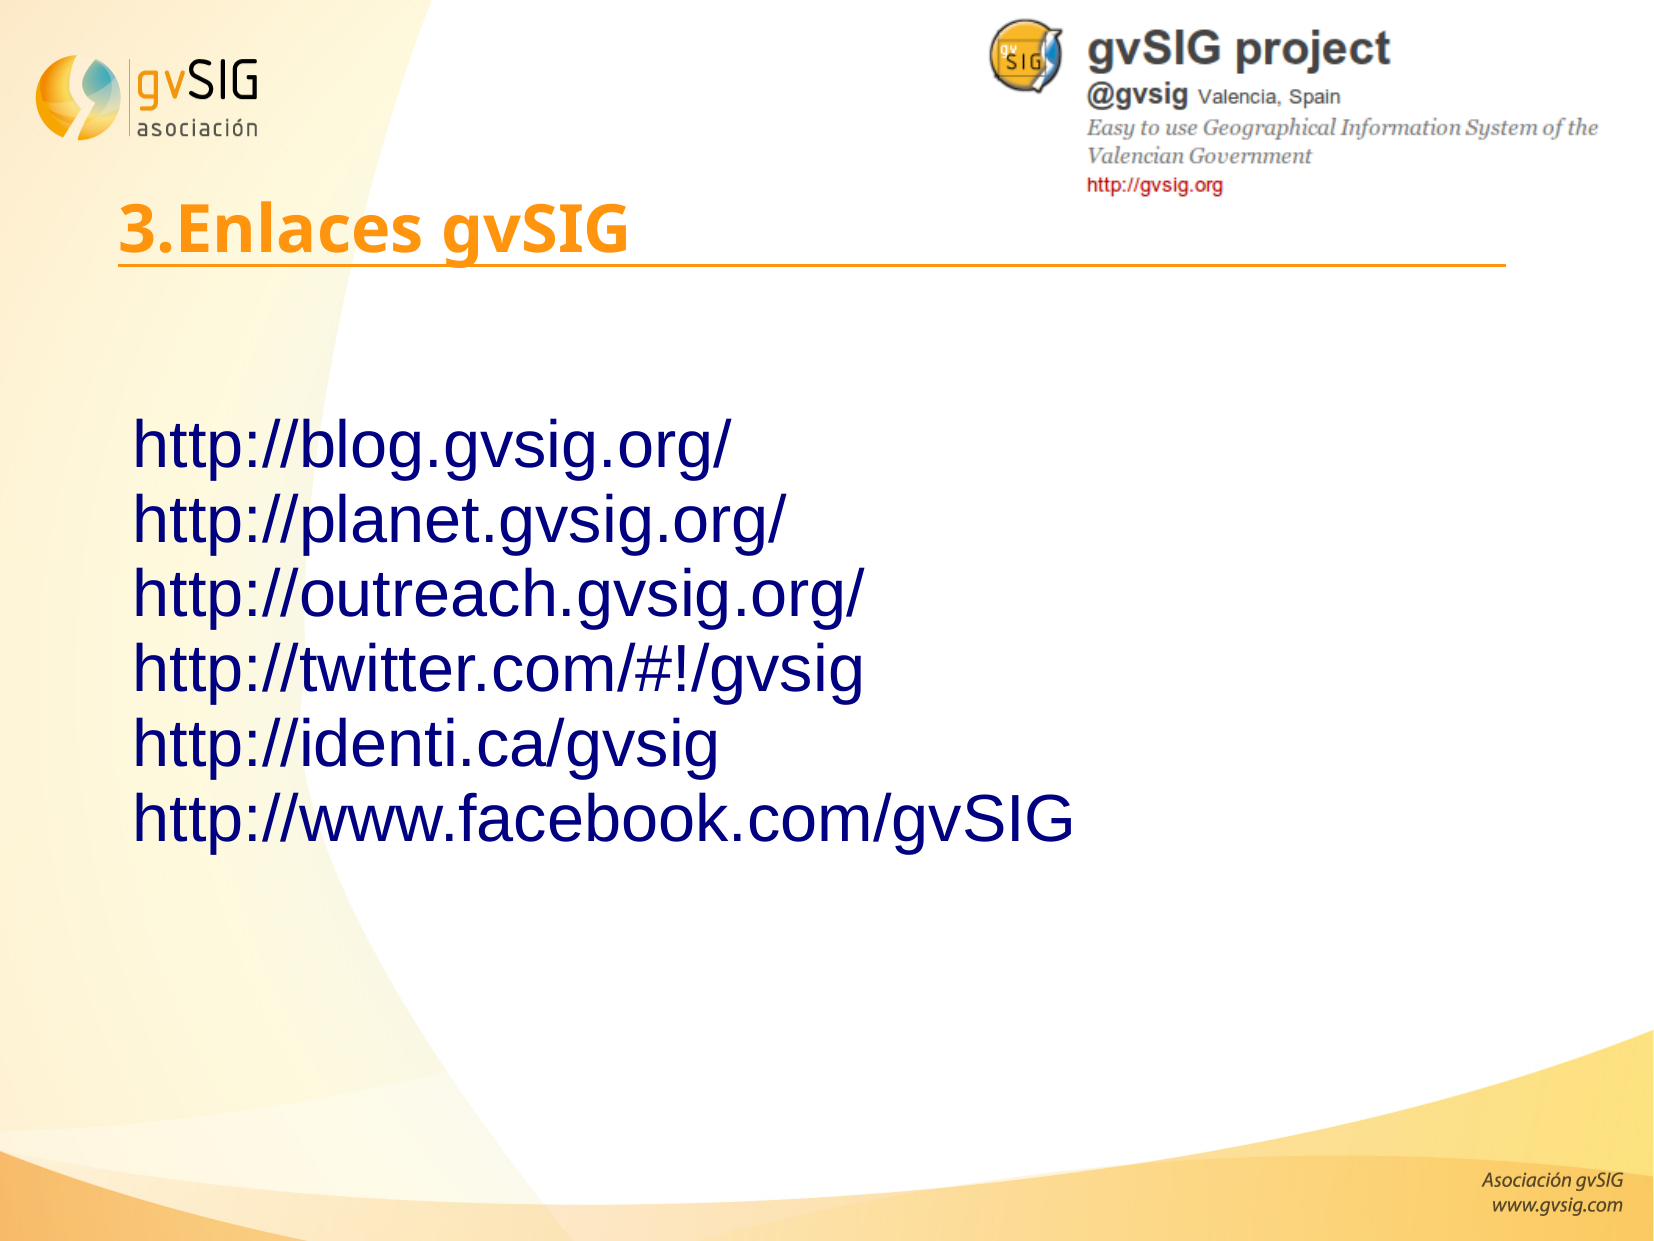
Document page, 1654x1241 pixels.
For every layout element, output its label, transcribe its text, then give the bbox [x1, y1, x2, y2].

text_box http://blog.gvsig.org/ http://planet.gvsig.org/ http://outreach.gvsig.org/ http://twitter.com/#!/gvsig http://identi.ca/gvsig http://www.facebook.com/gvSIG [118, 324, 1536, 938]
title 3.Enlaces gvSIG [118, 177, 1607, 276]
picture [0, 0, 1654, 1241]
